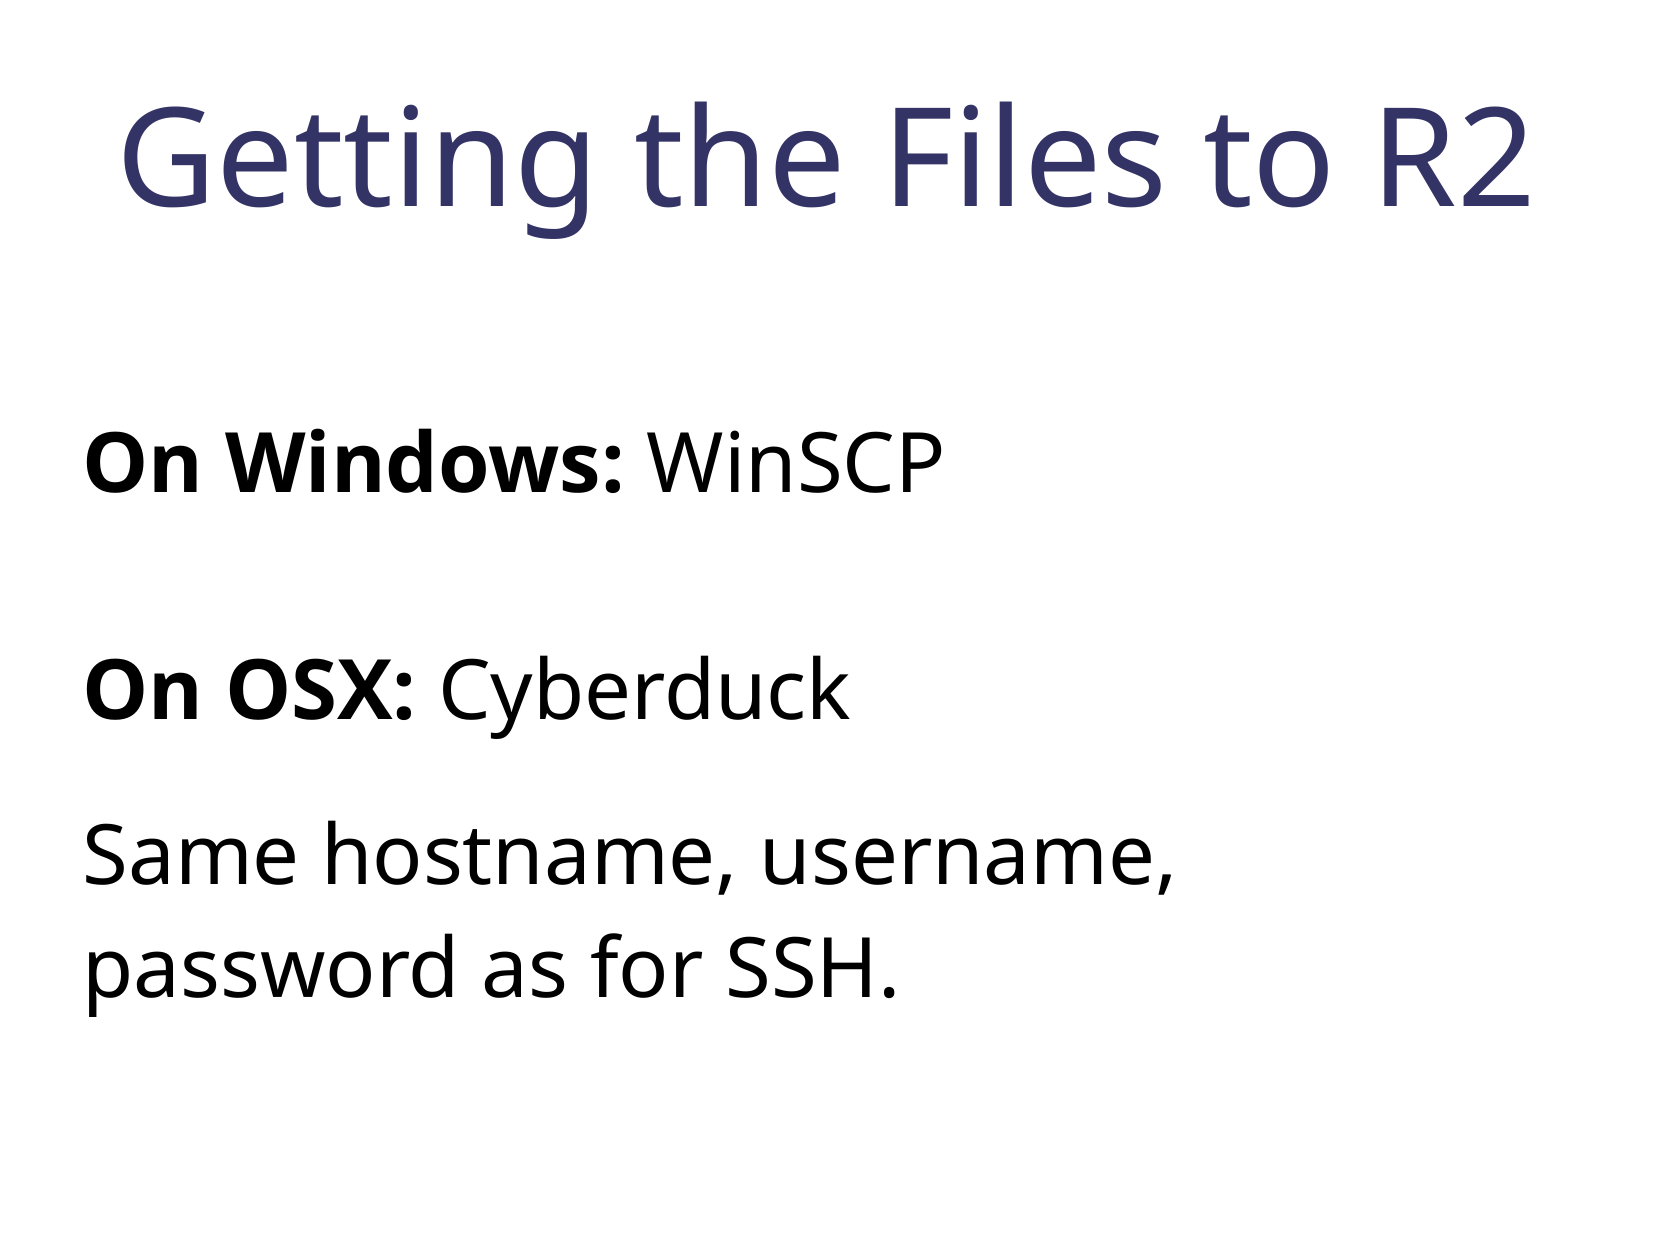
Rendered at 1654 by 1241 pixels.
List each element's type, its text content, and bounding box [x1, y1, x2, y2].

title Getting the Files to R2 [0, 56, 1654, 250]
subtitle On Windows: WinSCP On OSX: Cyberduck Same hostname, username, password as for SSH. [82, 290, 1571, 1094]
